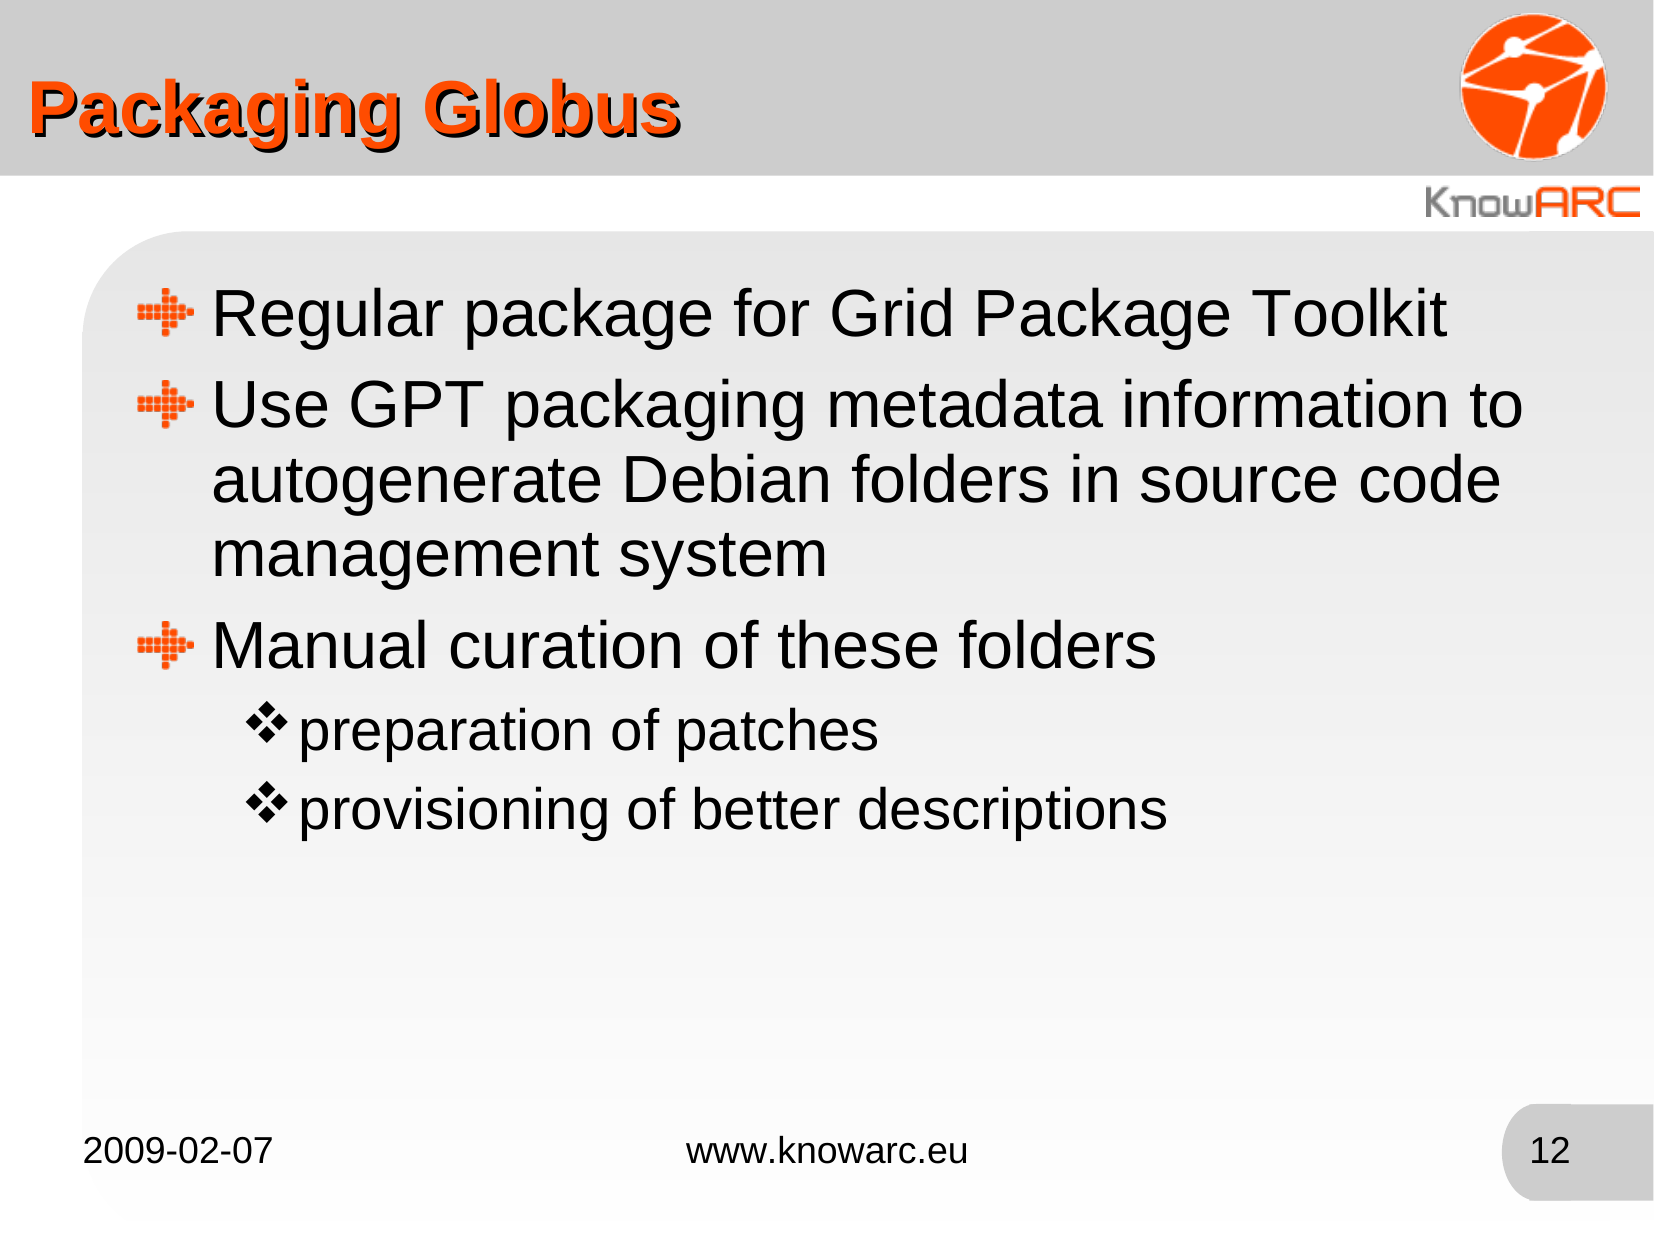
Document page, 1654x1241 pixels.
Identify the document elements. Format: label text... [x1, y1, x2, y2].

picture [1426, 13, 1640, 217]
title Packaging Globus [27, 0, 1365, 216]
list Regular package for Grid Package Toolkit Use GPT packaging metadata information to autogenerate Debian folders in source code management system Manual curation of these folders preparation of patches provisioning of better descriptions [137, 275, 1571, 1108]
